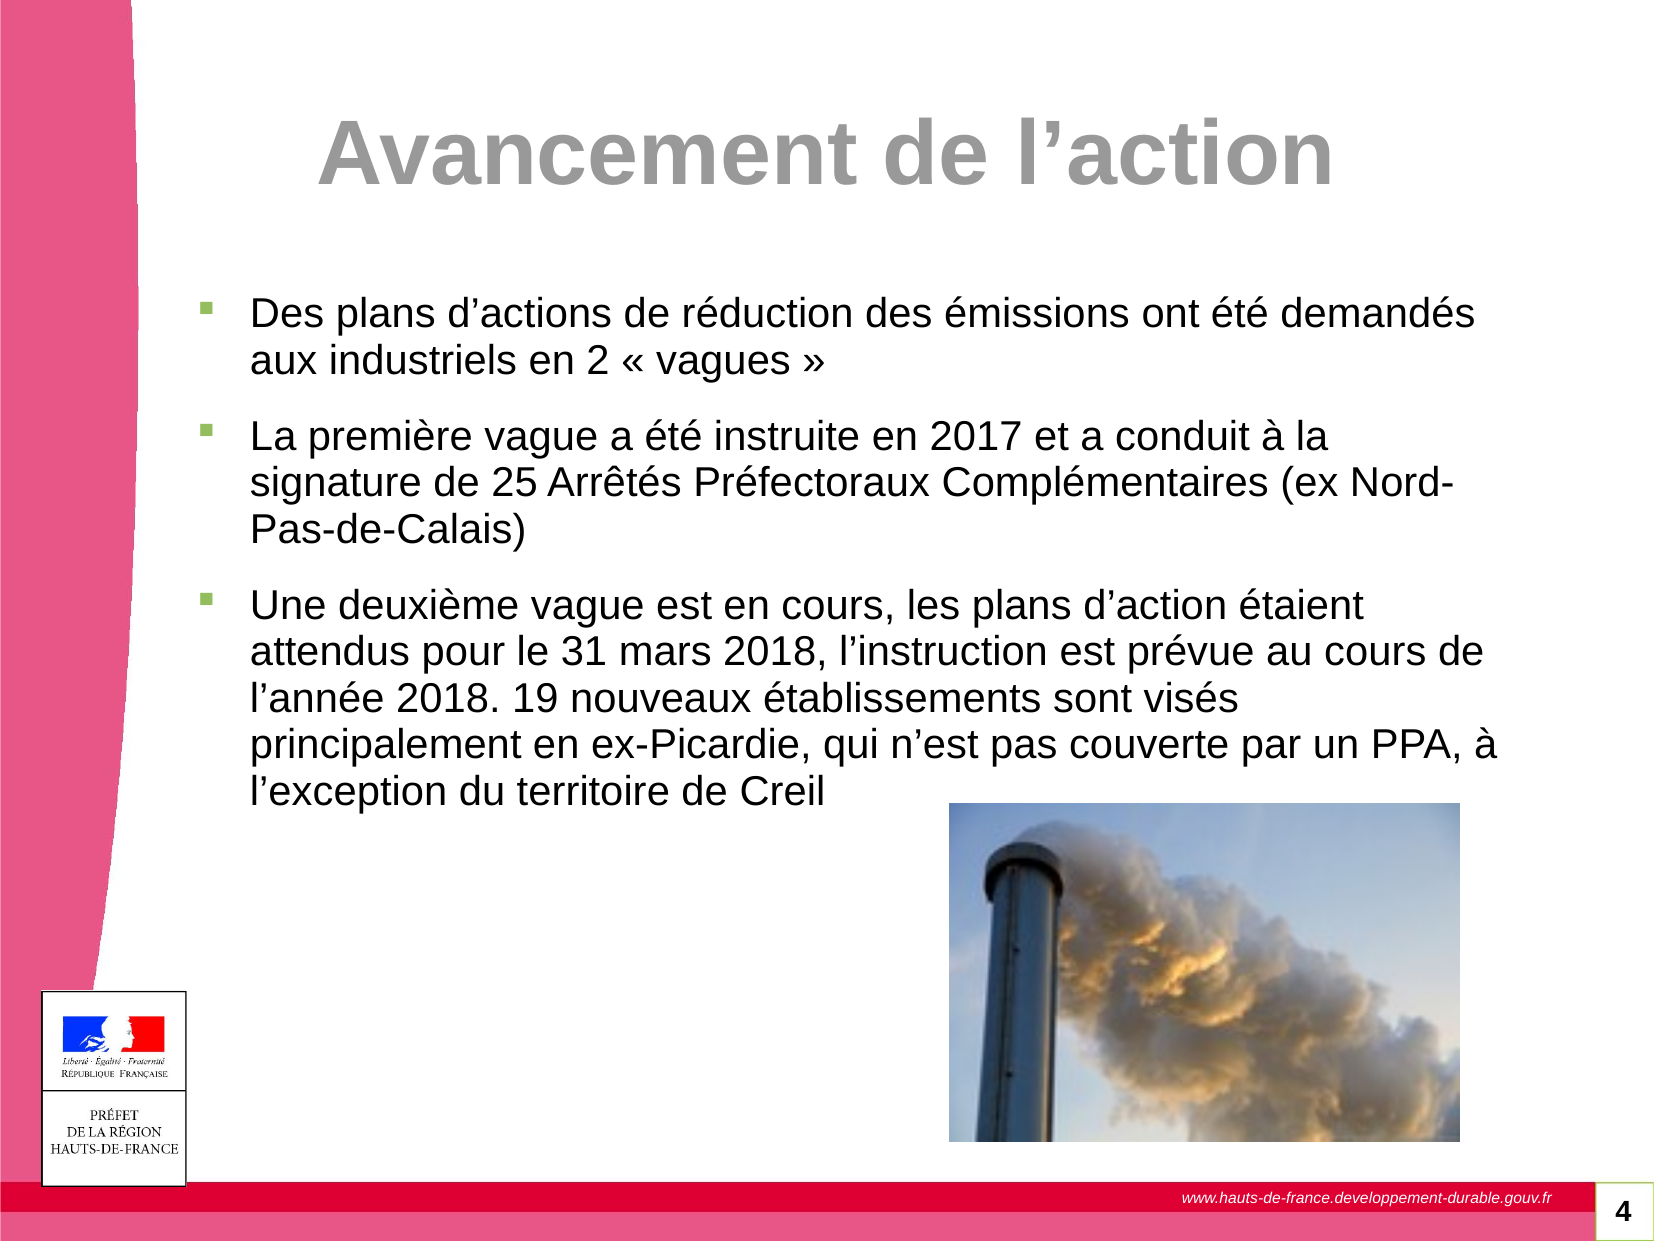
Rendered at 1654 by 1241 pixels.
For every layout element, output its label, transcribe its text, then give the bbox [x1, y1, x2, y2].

list Des plans d’actions de réduction des émissions ont été demandés aux industriels en 2 « vagues » La première vague a été instruite en 2017 et a conduit à la signature de 25 Arrêtés Préfectoraux Complémentaires (ex Nord-Pas-de-Calais) Une deuxième vague est en cours, les plans d’action étaient attendus pour le 31 mars 2018, l’instruction est prévue au cours de l’année 2018. 19 nouveaux établissements sont visés principalement en ex-Picardie, qui n’est pas couverte par un PPA, à l’exception du territoire de Creil [179, 290, 1509, 1010]
title Avancement de l’action [82, 49, 1571, 257]
picture [0, 0, 1654, 1241]
